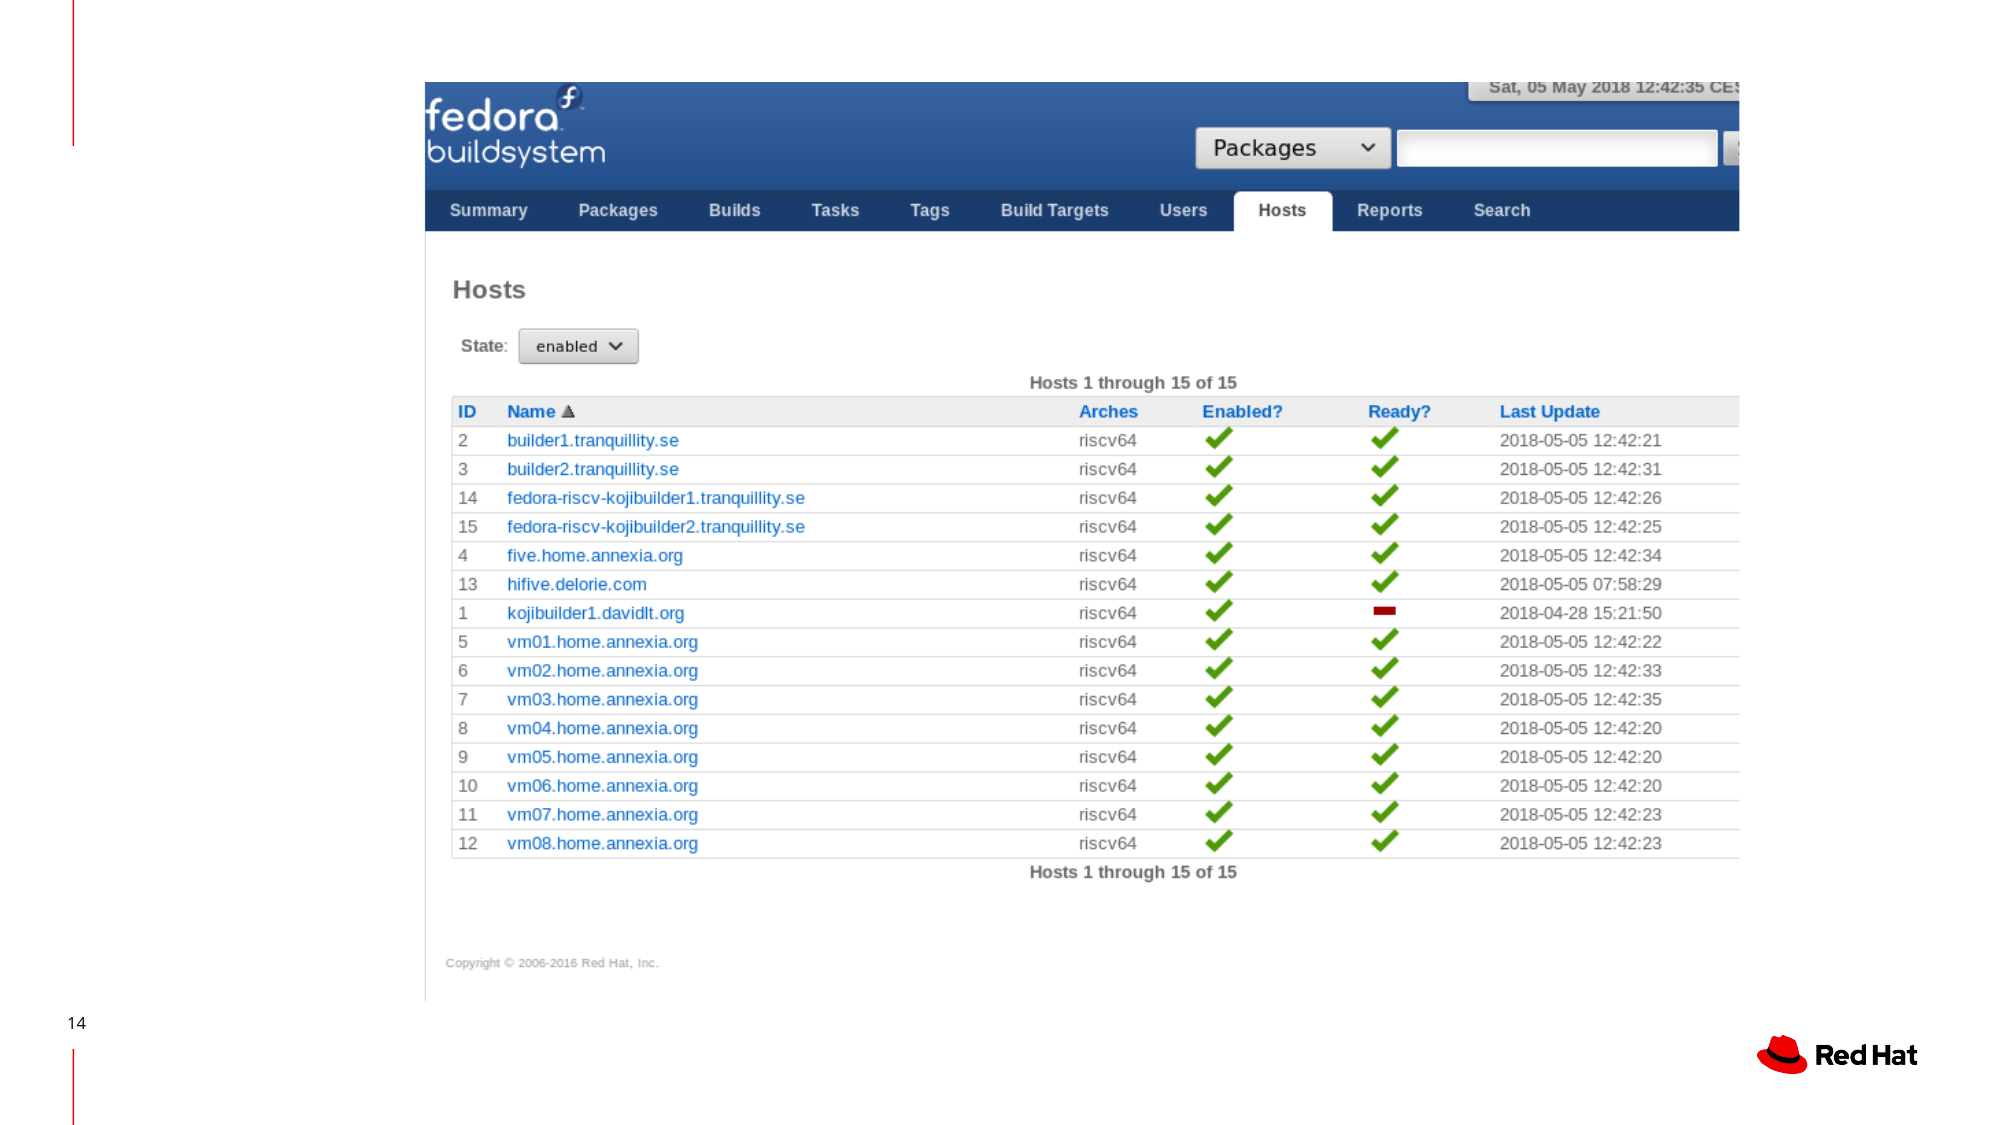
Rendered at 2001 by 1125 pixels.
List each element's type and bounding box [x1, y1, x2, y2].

picture [1757, 1035, 1918, 1074]
picture [424, 82, 1740, 1001]
